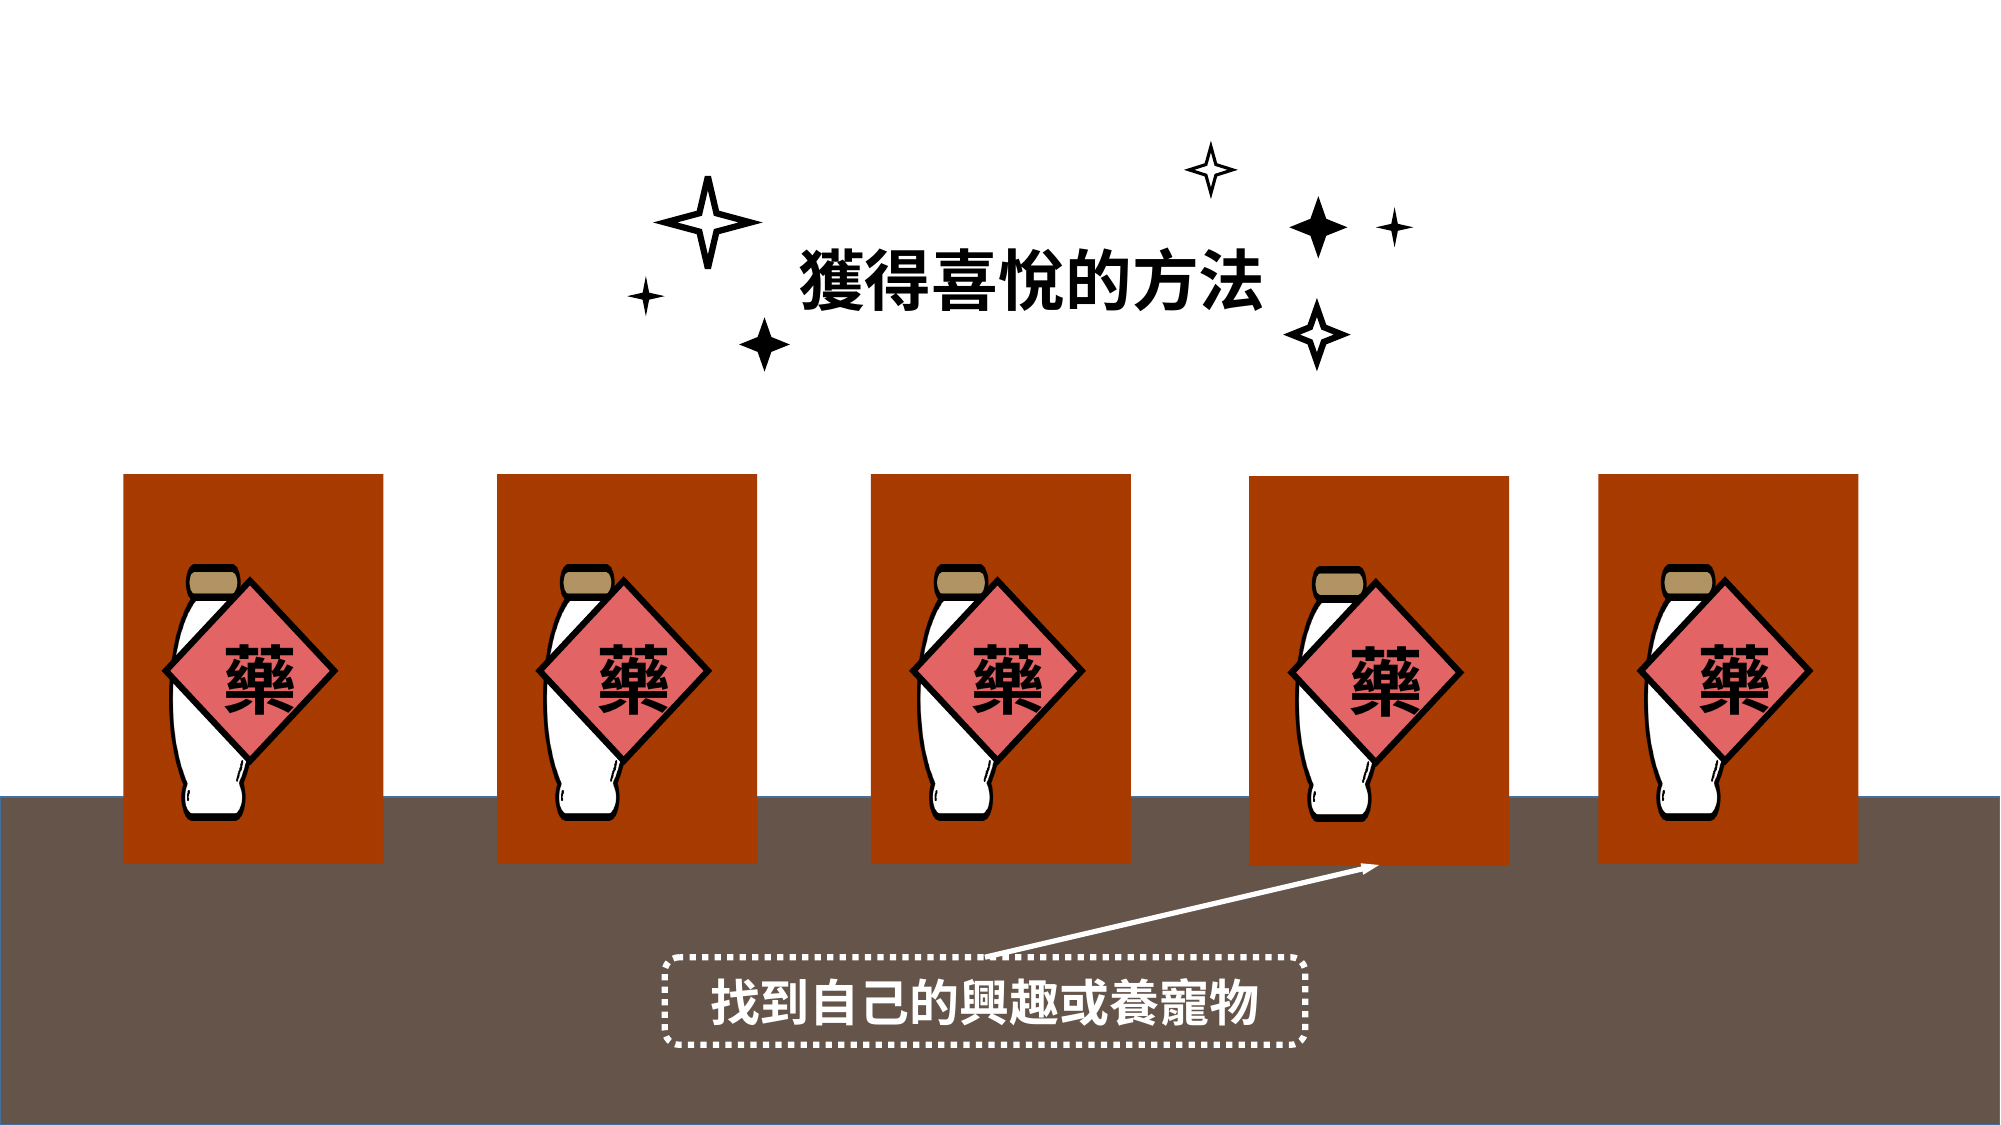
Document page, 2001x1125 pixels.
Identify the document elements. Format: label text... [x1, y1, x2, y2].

text_box [627, 276, 665, 317]
text_box 藥 [1640, 580, 1810, 761]
text_box 獲得喜悅的方法 [759, 210, 1305, 347]
text_box [1289, 196, 1348, 259]
text_box 找到自己的興趣或養寵物 [664, 957, 1306, 1045]
text_box 藥 [1291, 582, 1461, 763]
text_box [739, 317, 790, 372]
picture [1598, 474, 1859, 864]
text_box [1375, 207, 1414, 248]
text_box [0, 797, 2000, 1125]
text_box 藥 [913, 580, 1082, 761]
text_box 藥 [165, 580, 335, 761]
picture [1249, 476, 1510, 866]
picture [870, 474, 1131, 864]
text_box 藥 [539, 580, 708, 761]
picture [123, 474, 384, 864]
picture [497, 474, 758, 864]
